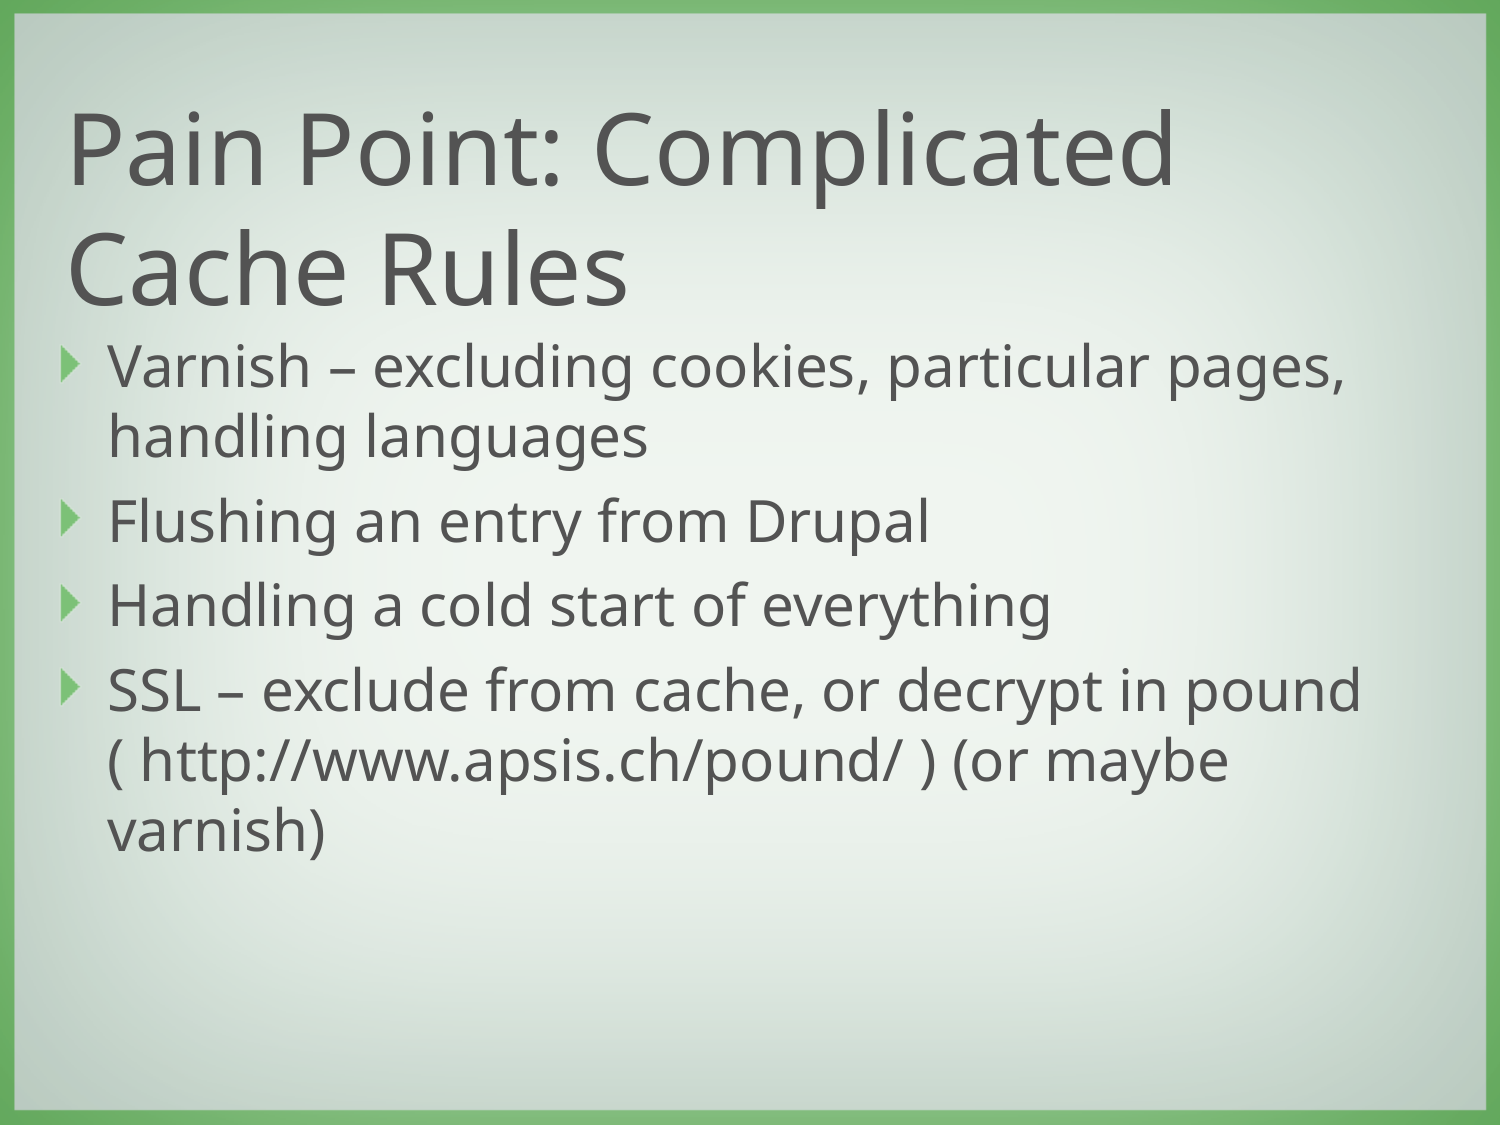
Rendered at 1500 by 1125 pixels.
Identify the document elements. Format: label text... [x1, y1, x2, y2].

list Varnish – excluding cookies, particular pages, handling languages Flushing an entry from Drupal Handling a cold start of everything SSL – exclude from cache, or decrypt in pound ( http://www.apsis.ch/pound/ ) (or maybe varnish) [36, 321, 1443, 972]
title Pain Point: Complicated Cache Rules [50, 78, 1457, 334]
picture [0, 0, 1500, 1125]
